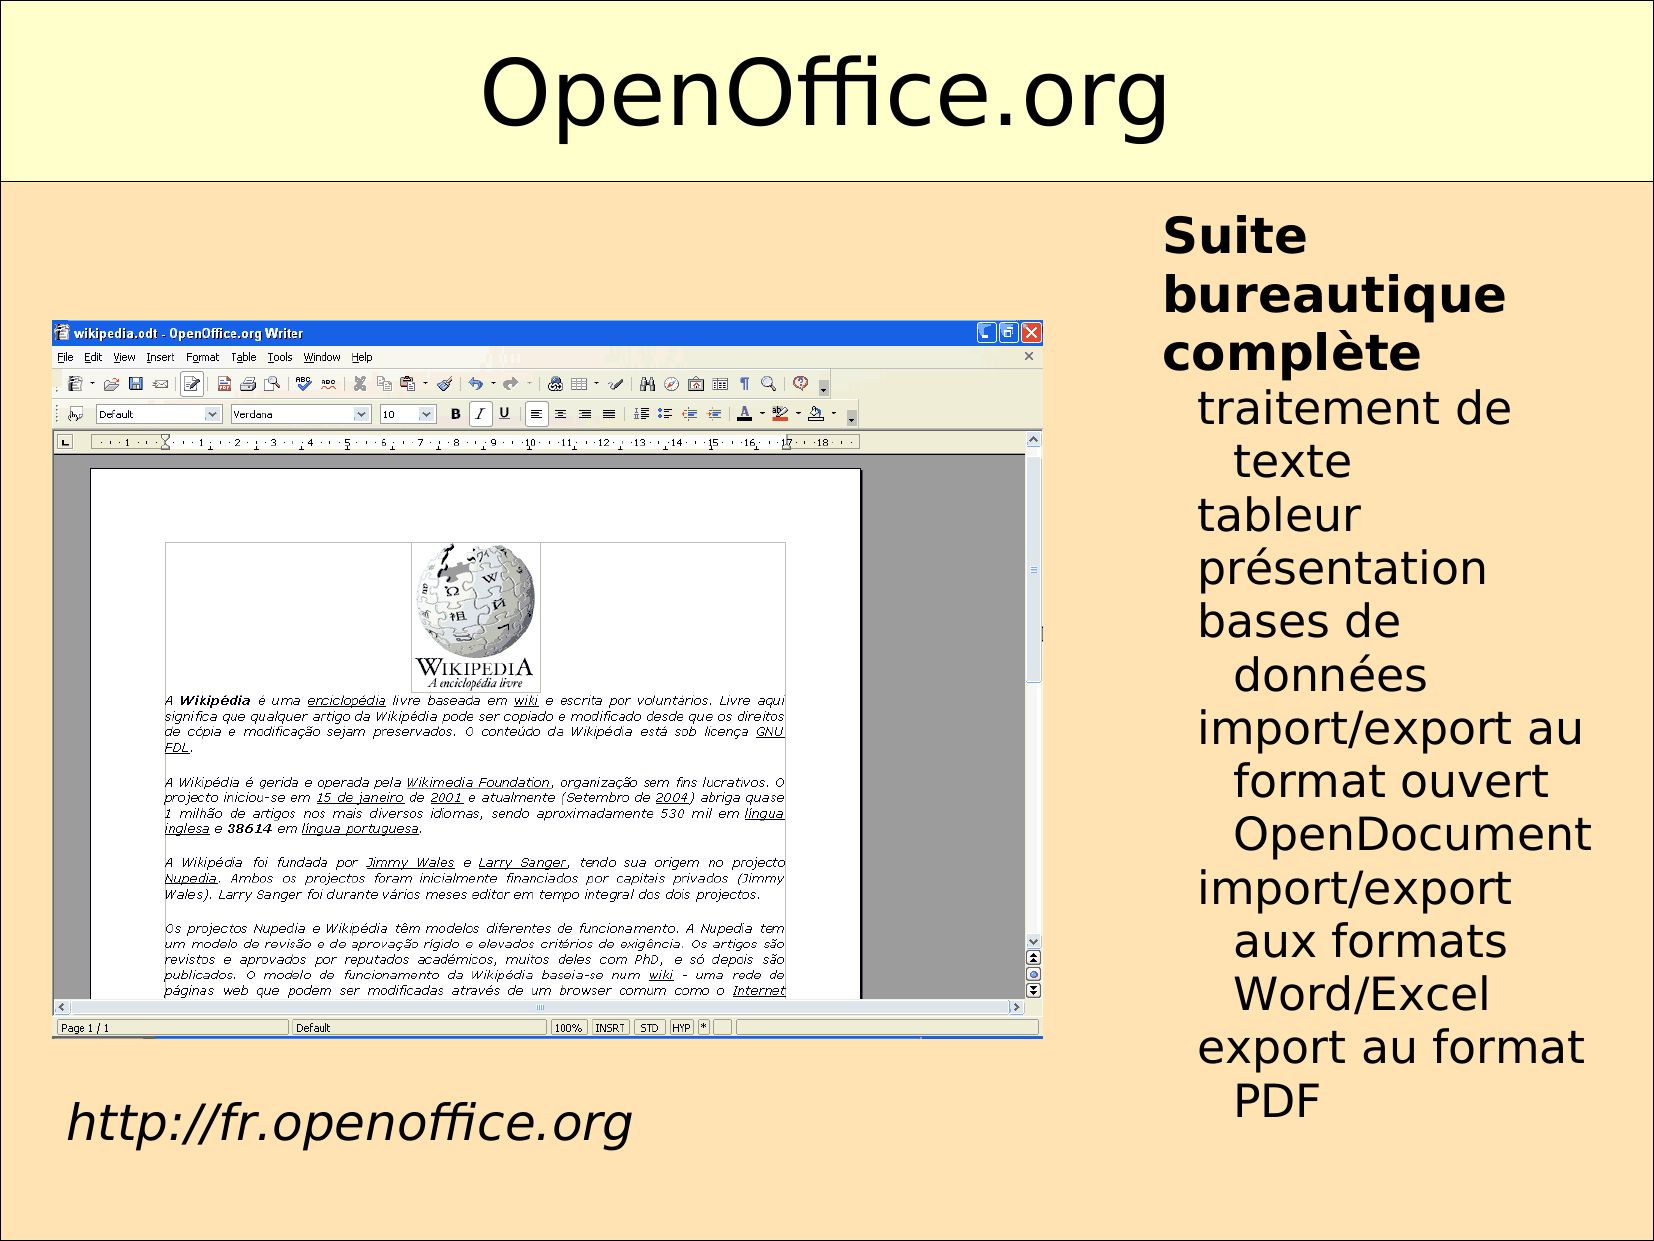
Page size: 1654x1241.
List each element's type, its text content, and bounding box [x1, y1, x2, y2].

text_box http://fr.openoffice.org [51, 1086, 1050, 1160]
picture [52, 320, 1043, 1039]
text_box Suite bureautique complète traitement de texte tableur présentation bases de données import/export au format ouvert OpenDocument import/export aux formats Word/Excel export au format PDF [1147, 200, 1614, 1189]
title OpenOffice.org [0, 39, 1654, 147]
